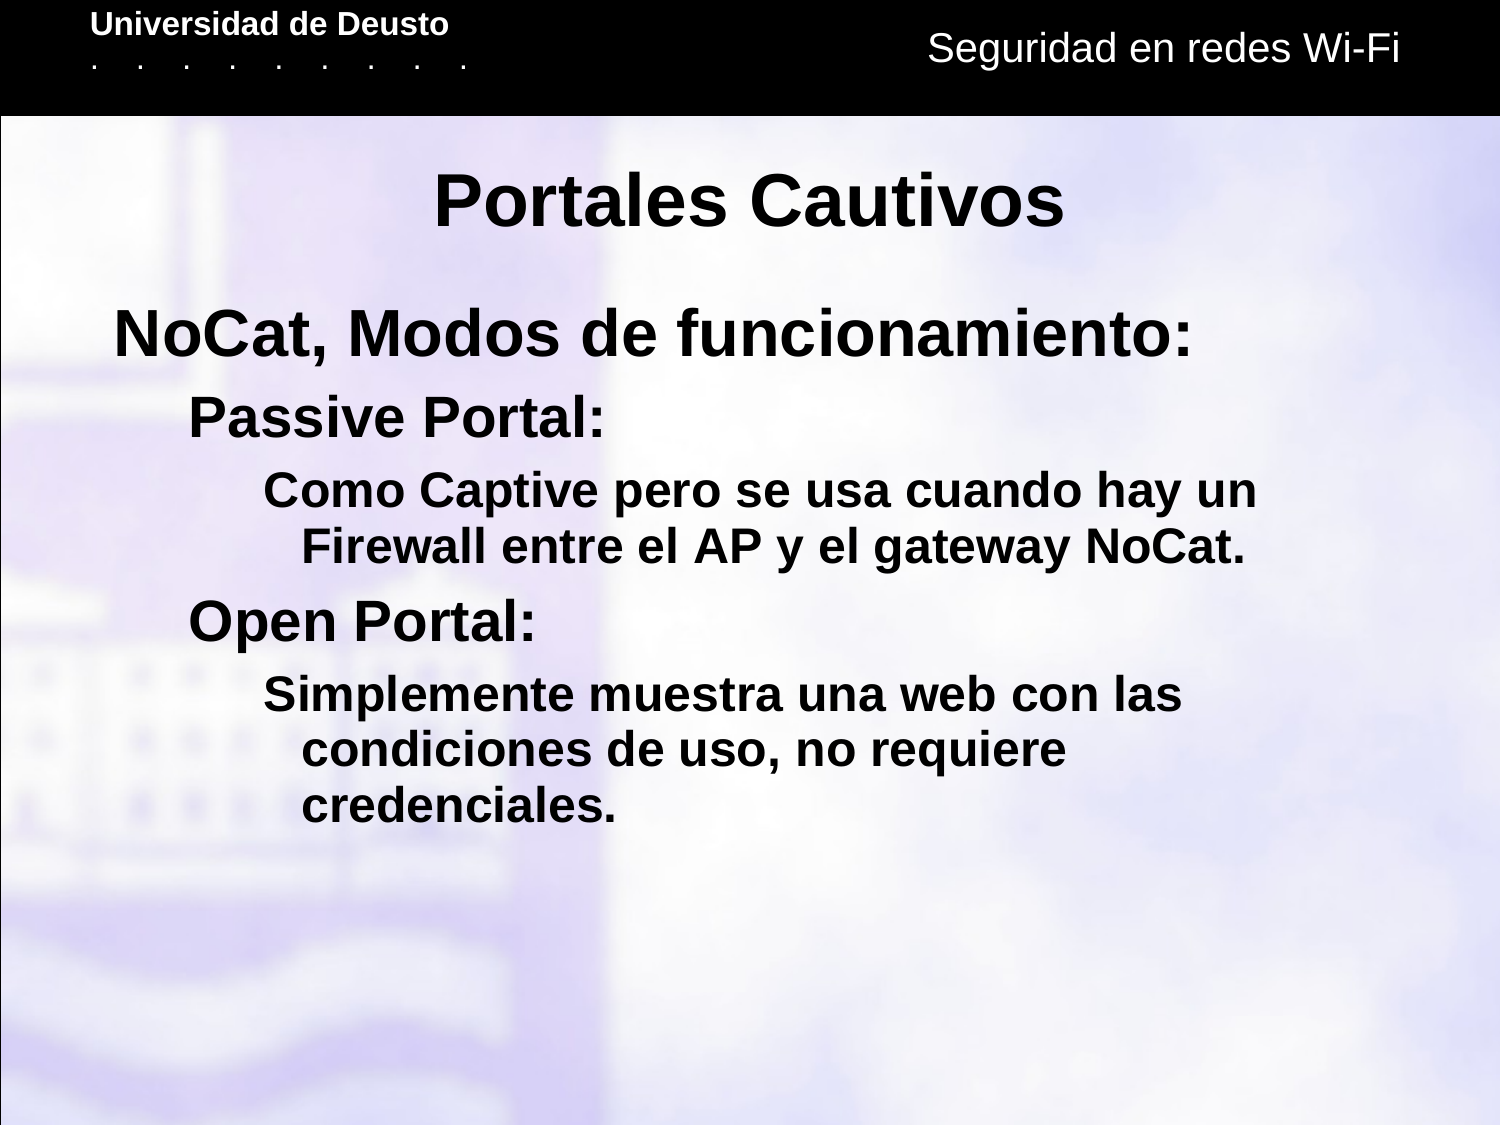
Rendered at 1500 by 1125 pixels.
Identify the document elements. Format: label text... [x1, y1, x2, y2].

list NoCat, Modos de funcionamiento: Passive Portal: Como Captive pero se usa cuando hay un Firewall entre el AP y el gateway NoCat. Open Portal: Simplemente muestra una web con las condiciones de uso, no requiere credenciales. [114, 295, 1390, 983]
picture [1, 116, 1500, 1125]
title Portales Cautivos [112, 137, 1388, 263]
